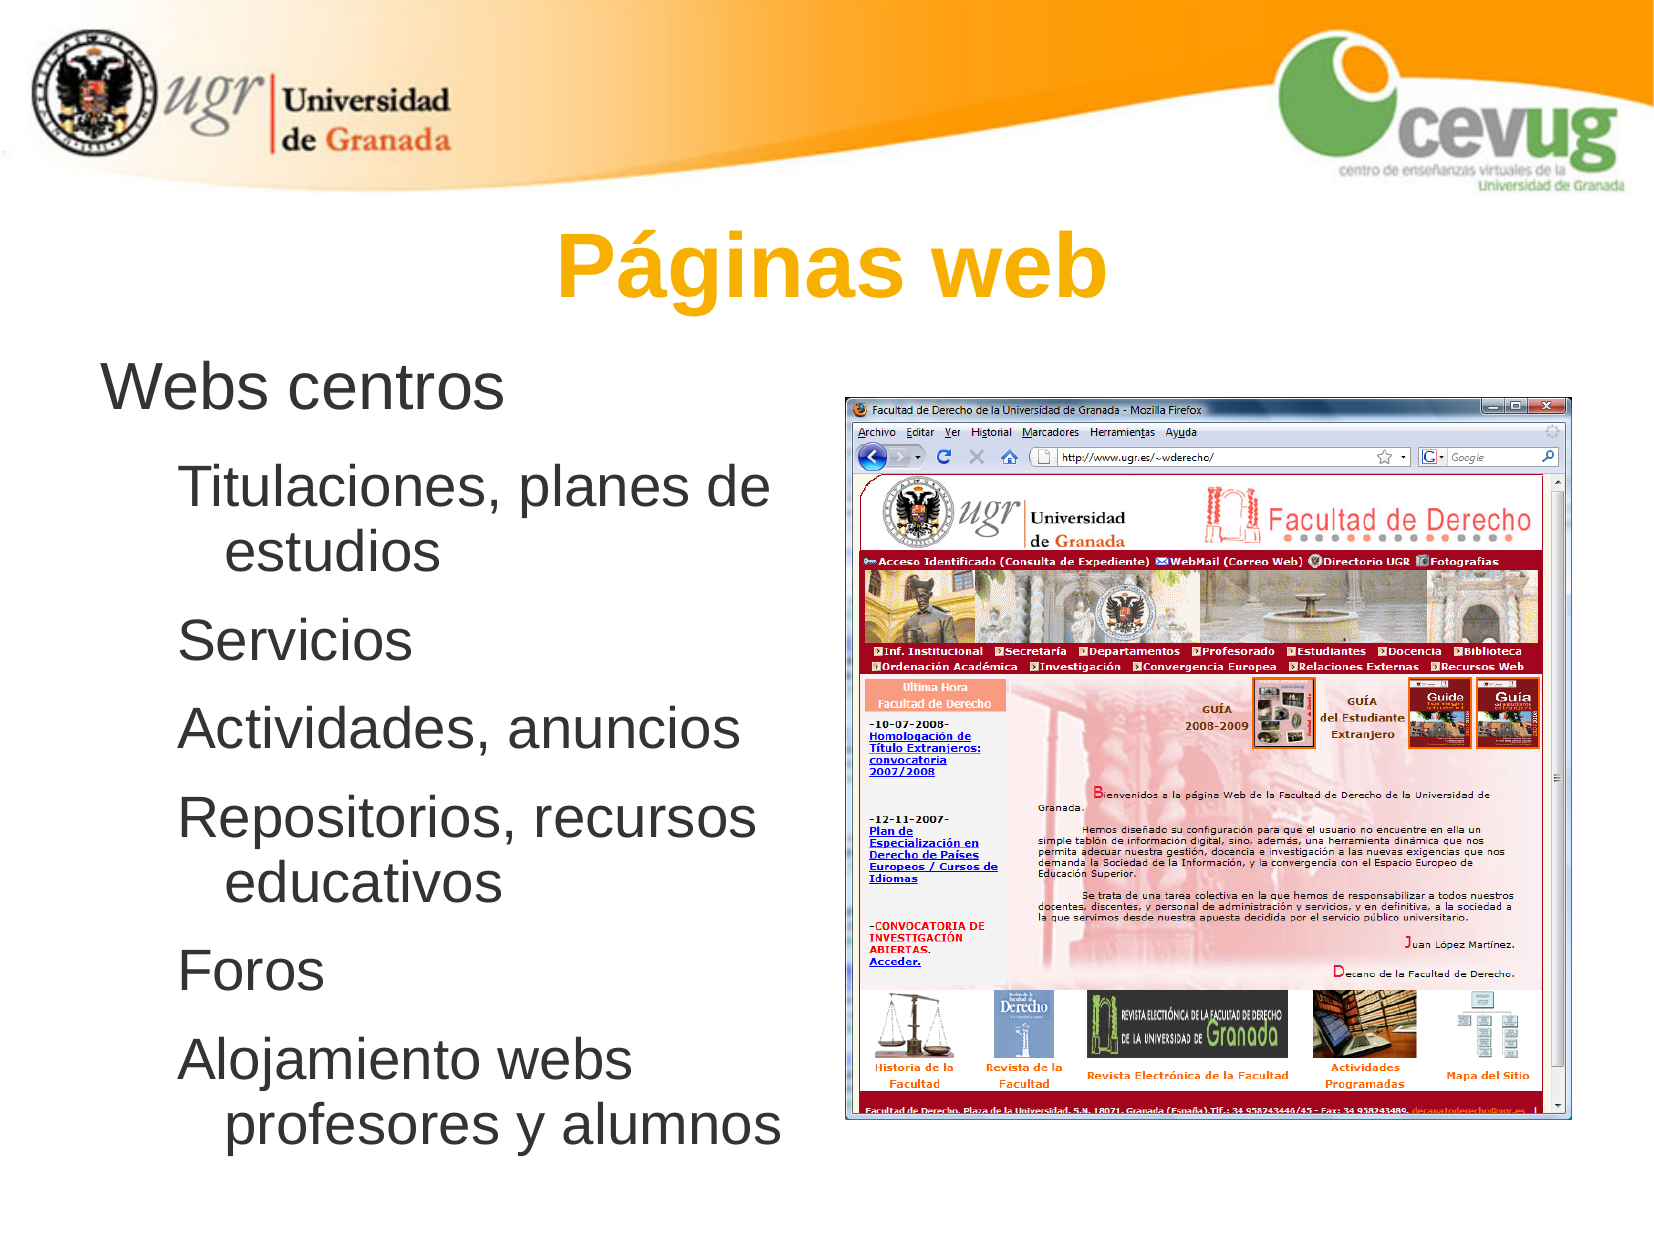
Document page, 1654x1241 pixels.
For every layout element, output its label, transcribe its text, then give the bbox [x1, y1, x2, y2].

picture [845, 397, 1572, 1120]
title Páginas web [88, 177, 1577, 355]
list Webs centros Titulaciones, planes de estudios Servicios Actividades, anuncios Repositorios, recursos educativos Foros Alojamiento webs profesores y alumnos [82, 349, 809, 1168]
